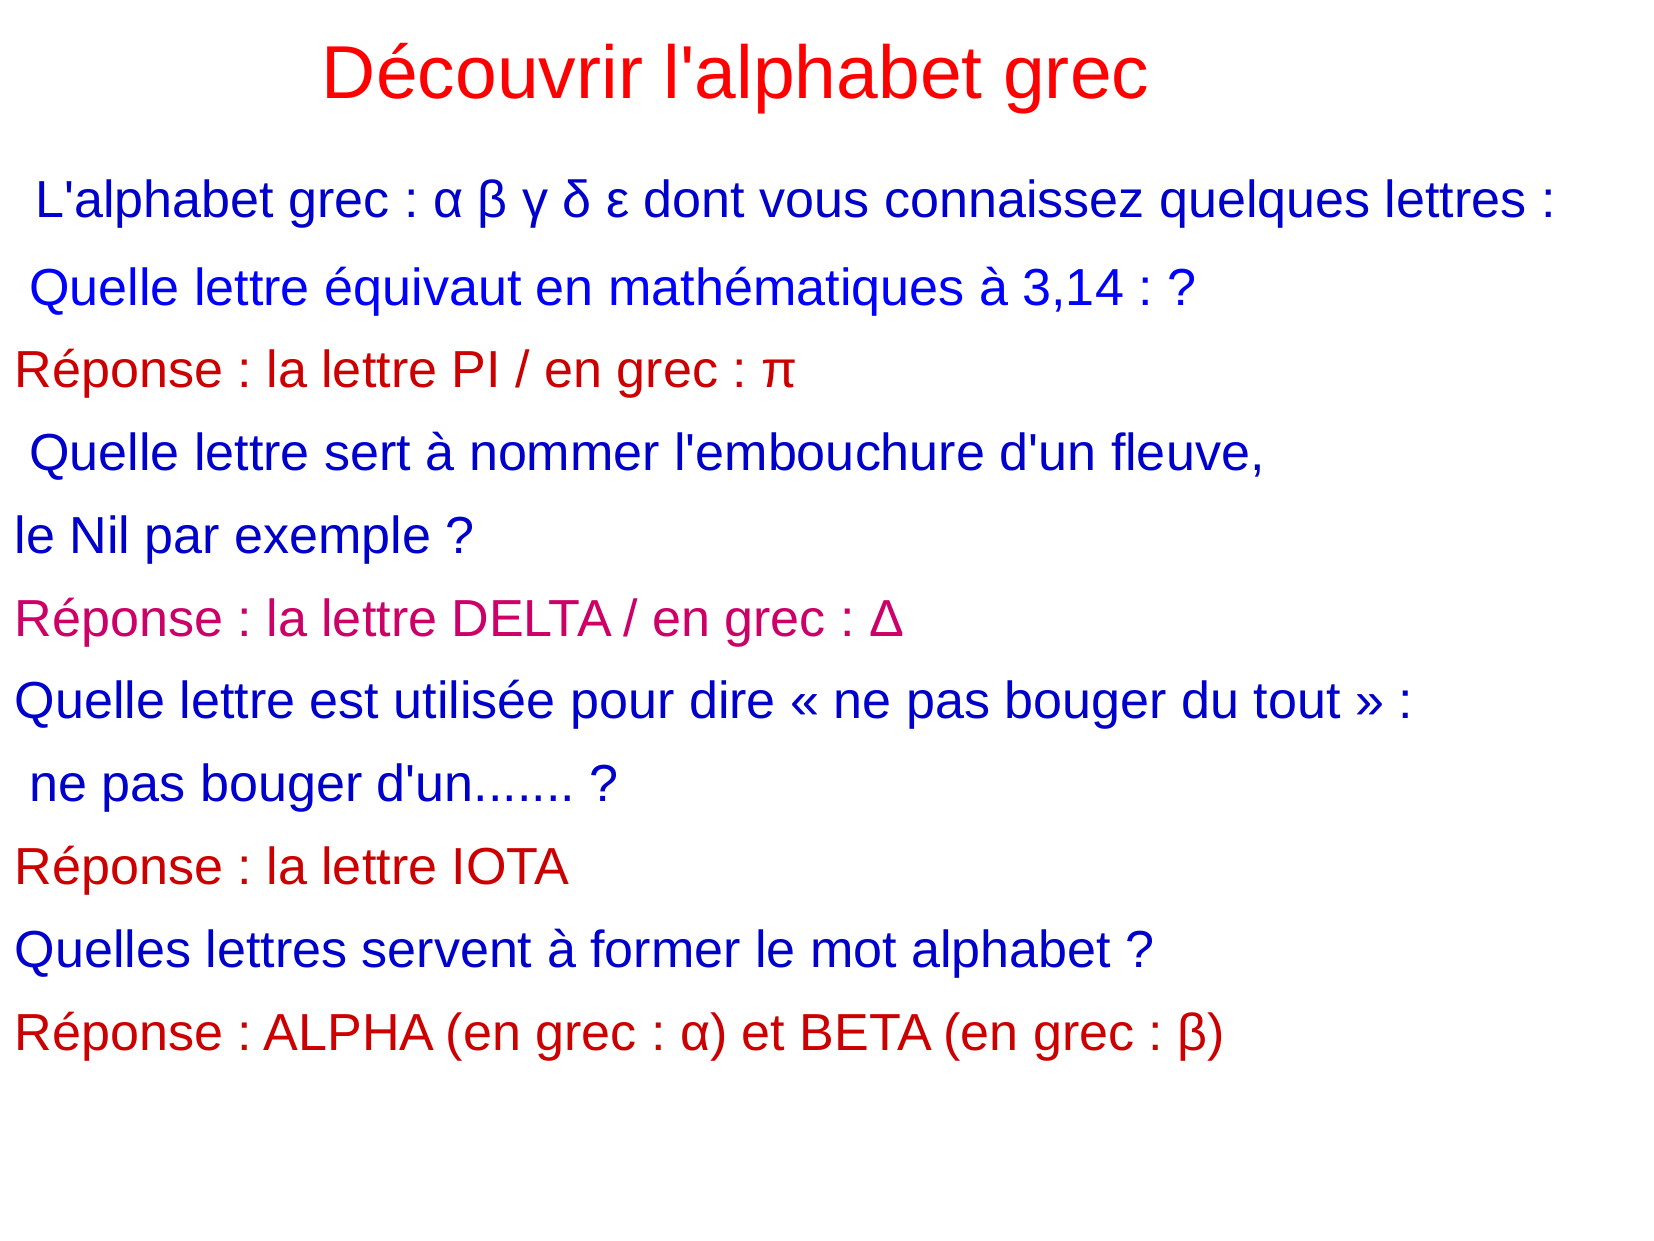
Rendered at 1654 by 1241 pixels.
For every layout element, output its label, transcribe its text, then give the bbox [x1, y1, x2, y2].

text_box L'alphabet grec : α β γ δ ε dont vous connaissez quelques lettres : Quelle lettre équivaut en mathématiques à 3,14 : ? Réponse : la lettre PI / en grec : π Quelle lettre sert à nommer l'embouchure d'un fleuve, le Nil par exemple ? Réponse : la lettre DELTA / en grec : Δ Quelle lettre est utilisée pour dire « ne pas bouger du tout » : ne pas bouger d'un....... ? Réponse : la lettre IOTA Quelles lettres servent à former le mot alphabet ? Réponse : ALPHA (en grec : α) et BETA (en grec : β) [0, 141, 1654, 1241]
text_box Découvrir l'alphabet grec [307, 23, 1465, 123]
